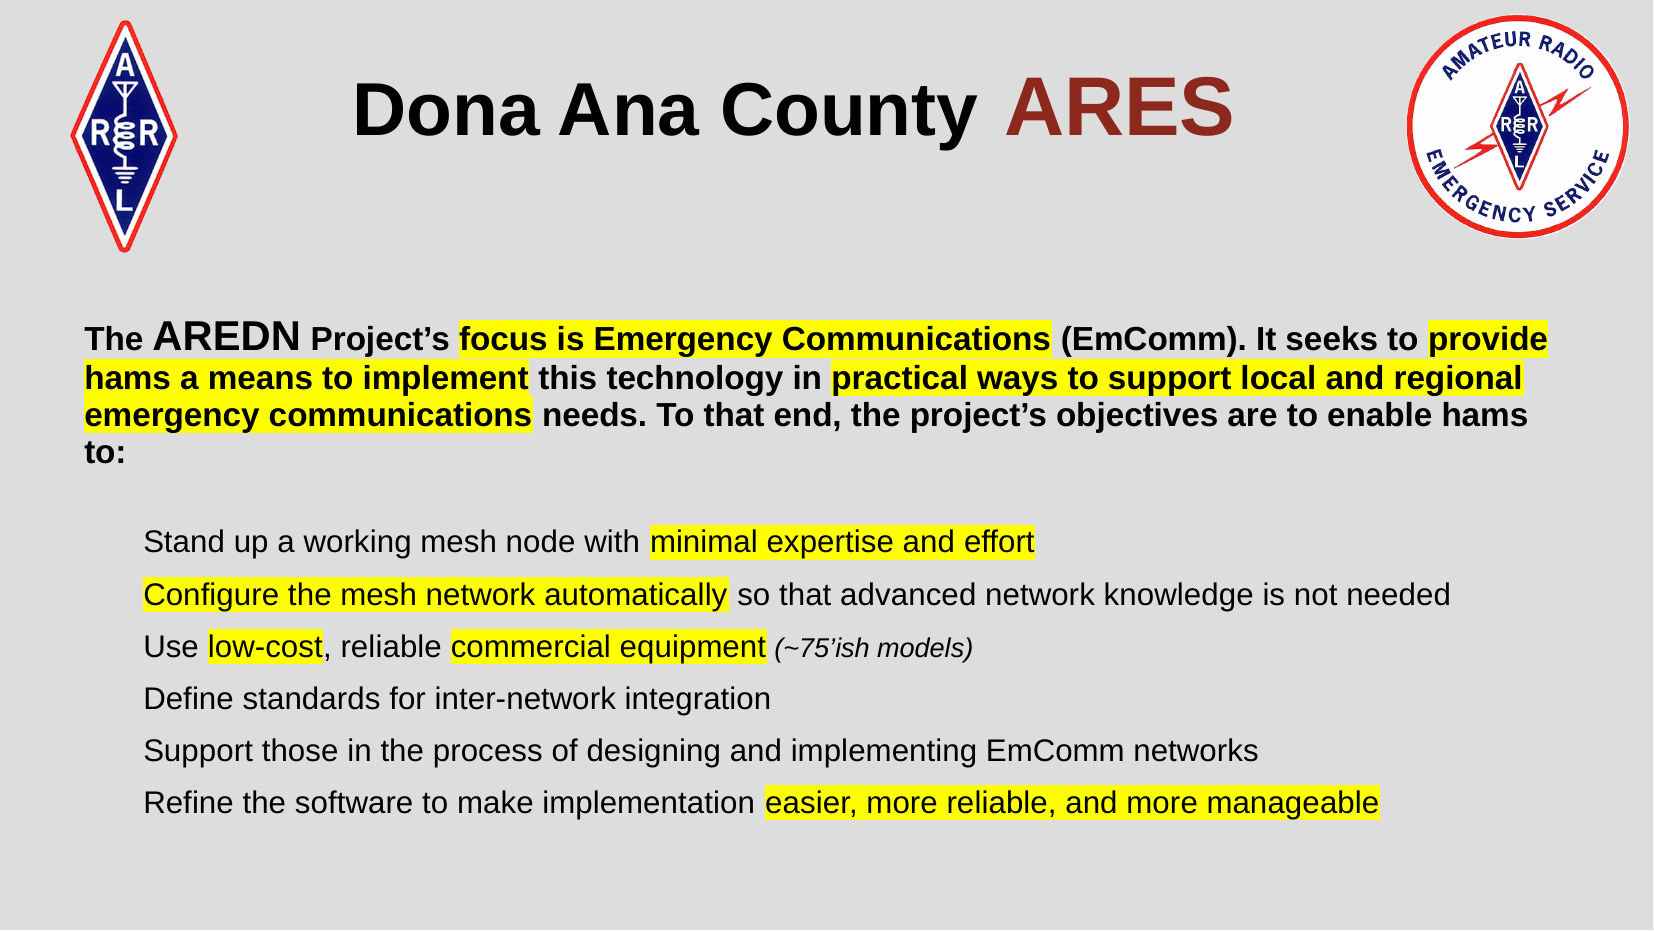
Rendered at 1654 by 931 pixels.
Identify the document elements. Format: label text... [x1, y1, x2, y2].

title Dona Ana County ARES [209, 20, 1390, 188]
picture [38, 9, 209, 265]
subtitle The AREDN Project’s focus is Emergency Communications (EmComm). It seeks to provide hams a means to implement this technology in practical ways to support local and regional emergency communications needs. To that end, the project’s objectives are to enable hams to: Stand up a working mesh node with minimal expertise and effort Configure the mesh network automatically so that advanced network knowledge is not needed Use low-cost, reliable commercial equipment (~75’ish models) Define standards for inter-network integration Support those in the process of designing and implementing EmComm networks Refine the software to make implementation easier, more reliable, and more manageable [84, 312, 1579, 895]
picture [1390, 0, 1643, 250]
